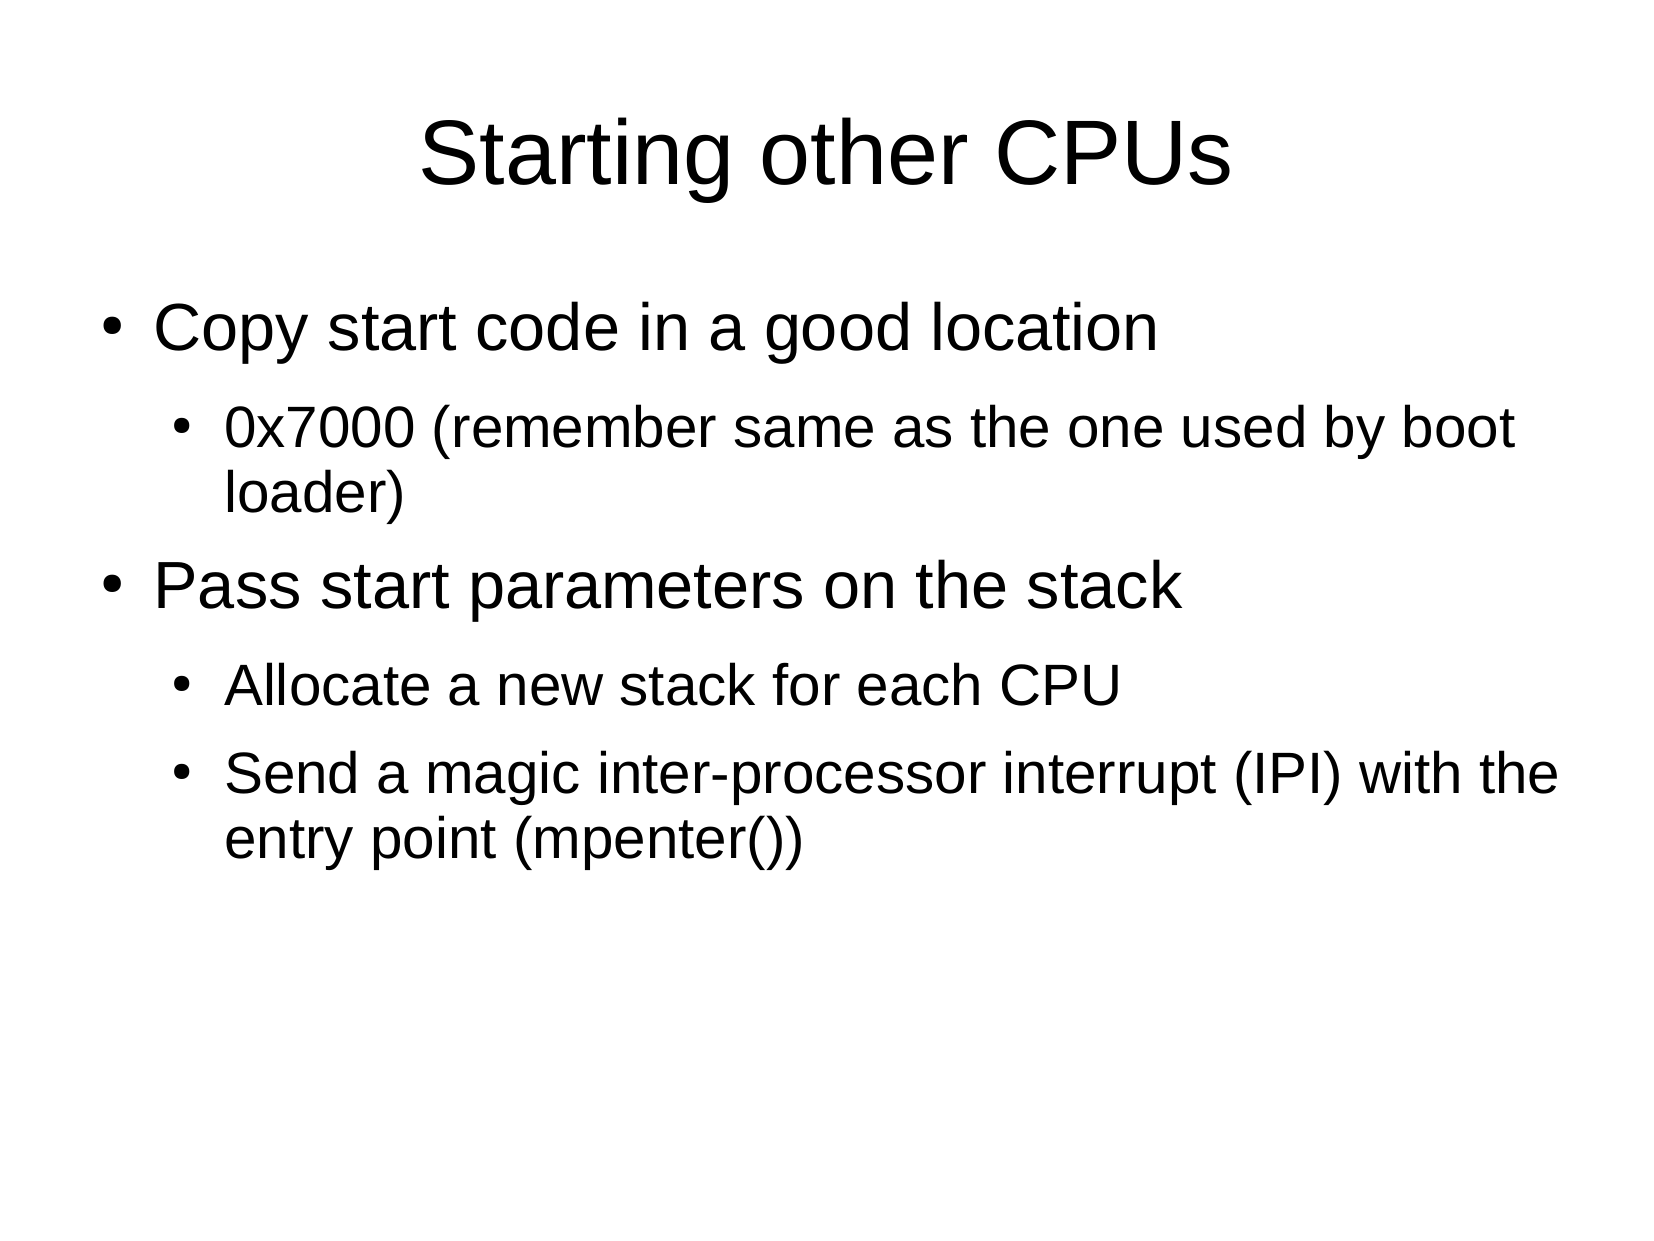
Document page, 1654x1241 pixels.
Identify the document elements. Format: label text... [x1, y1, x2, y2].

list Copy start code in a good location 0x7000 (remember same as the one used by boot loader) Pass start parameters on the stack Allocate a new stack for each CPU Send a magic inter-processor interrupt (IPI) with the entry point (mpenter()) [82, 290, 1571, 1010]
title Starting other CPUs [82, 49, 1571, 257]
